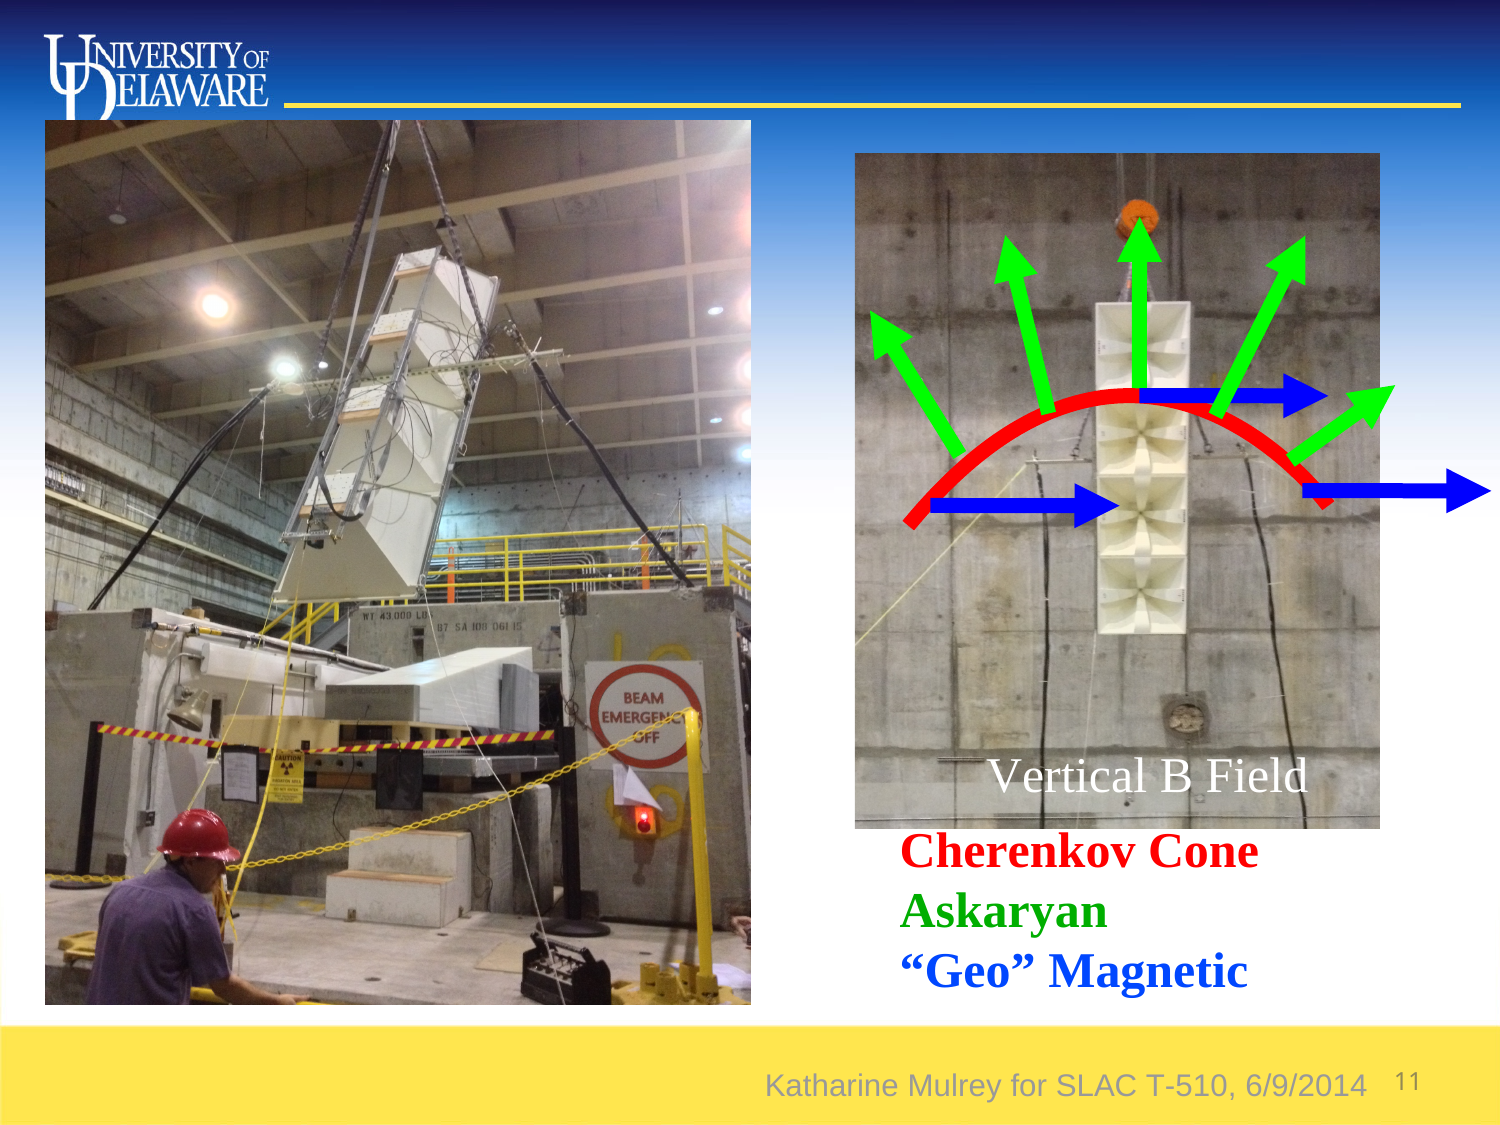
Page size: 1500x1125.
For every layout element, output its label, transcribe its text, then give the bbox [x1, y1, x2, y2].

text_box Cherenkov Cone Askaryan “Geo” Magnetic [884, 810, 1380, 1005]
text_box Katharine Mulrey for SLAC T-510, 6/9/2014 [750, 1057, 1471, 1111]
picture [0, 0, 1500, 1125]
text_box Vertical B Field [929, 735, 1365, 811]
